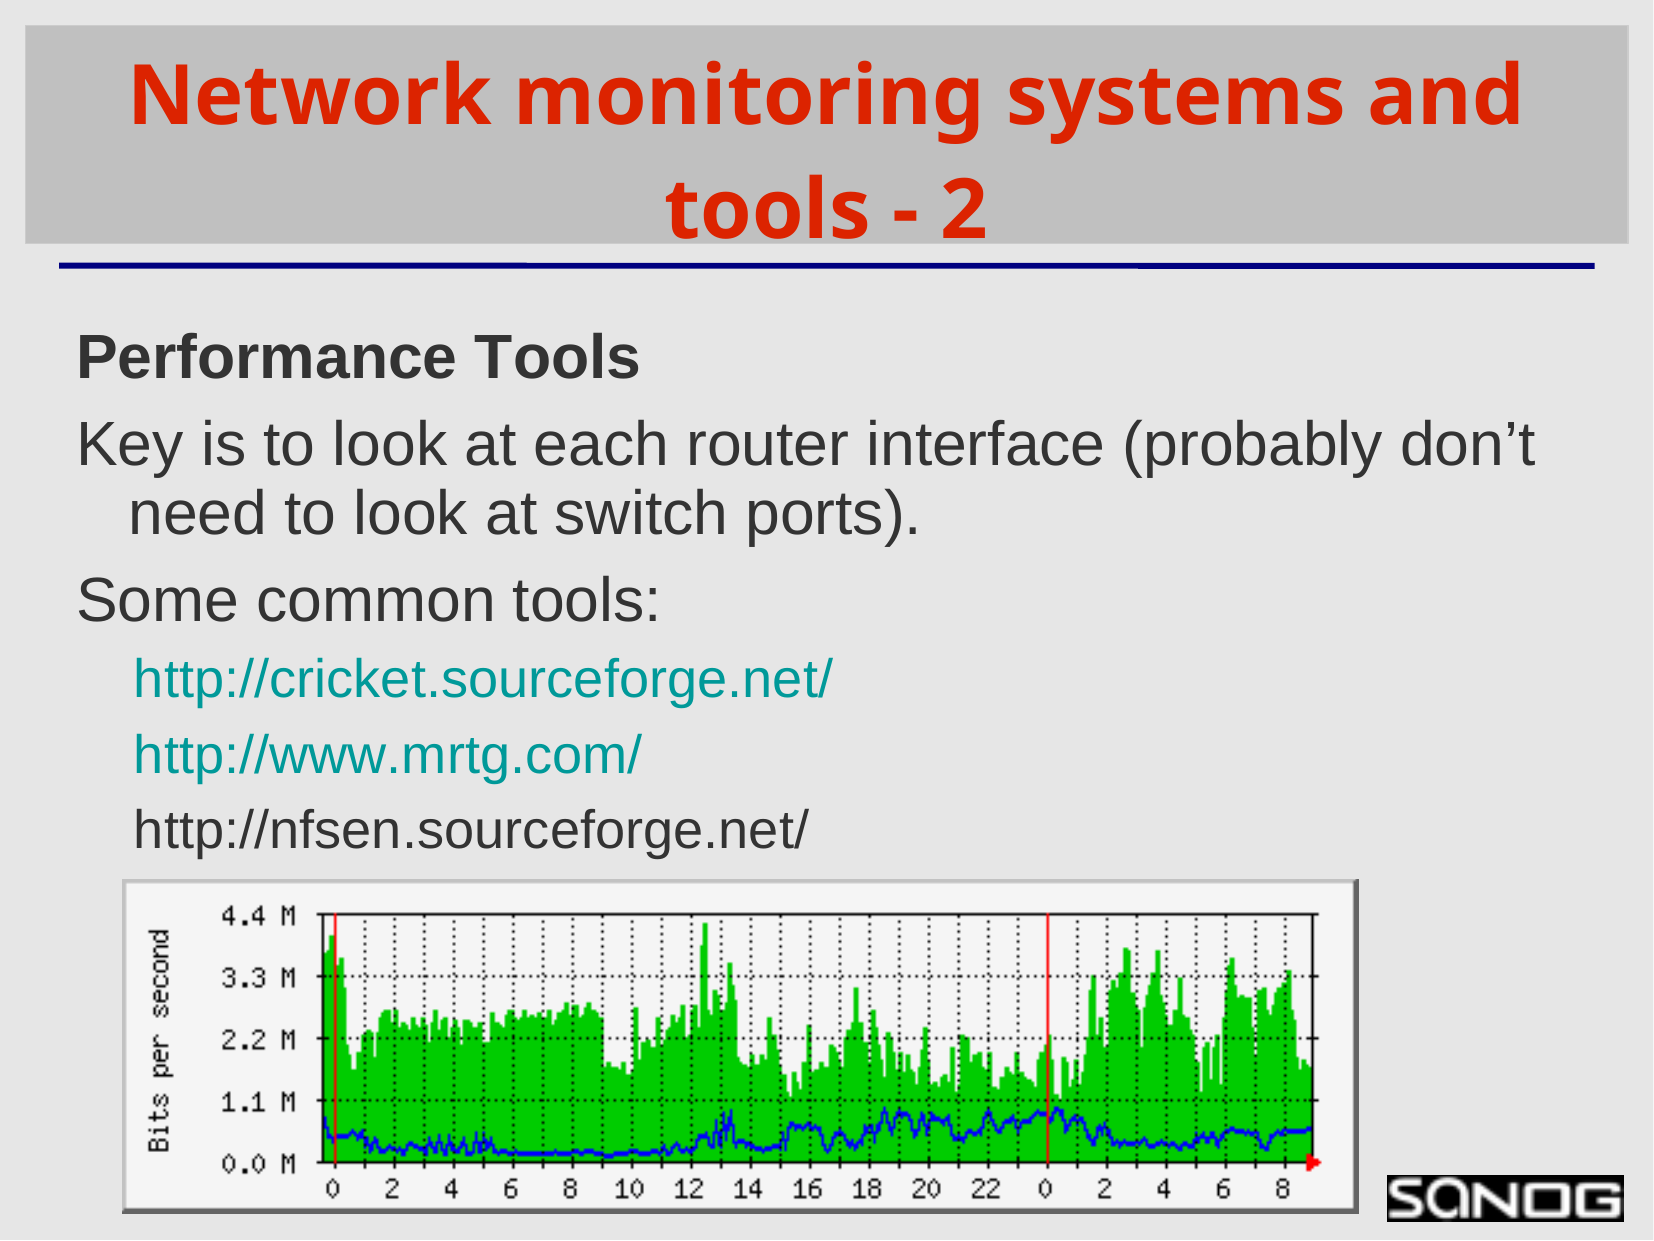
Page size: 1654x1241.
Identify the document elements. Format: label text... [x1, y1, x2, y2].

picture [122, 879, 1359, 1214]
picture [1387, 1175, 1624, 1222]
list Performance Tools Key is to look at each router interface (probably don’t need to look at switch ports). Some common tools: http://cricket.sourceforge.net/ http://www.mrtg.com/ http://nfsen.sourceforge.net/ [59, 322, 1593, 1116]
title Network monitoring systems and tools - 2 [121, 52, 1532, 247]
